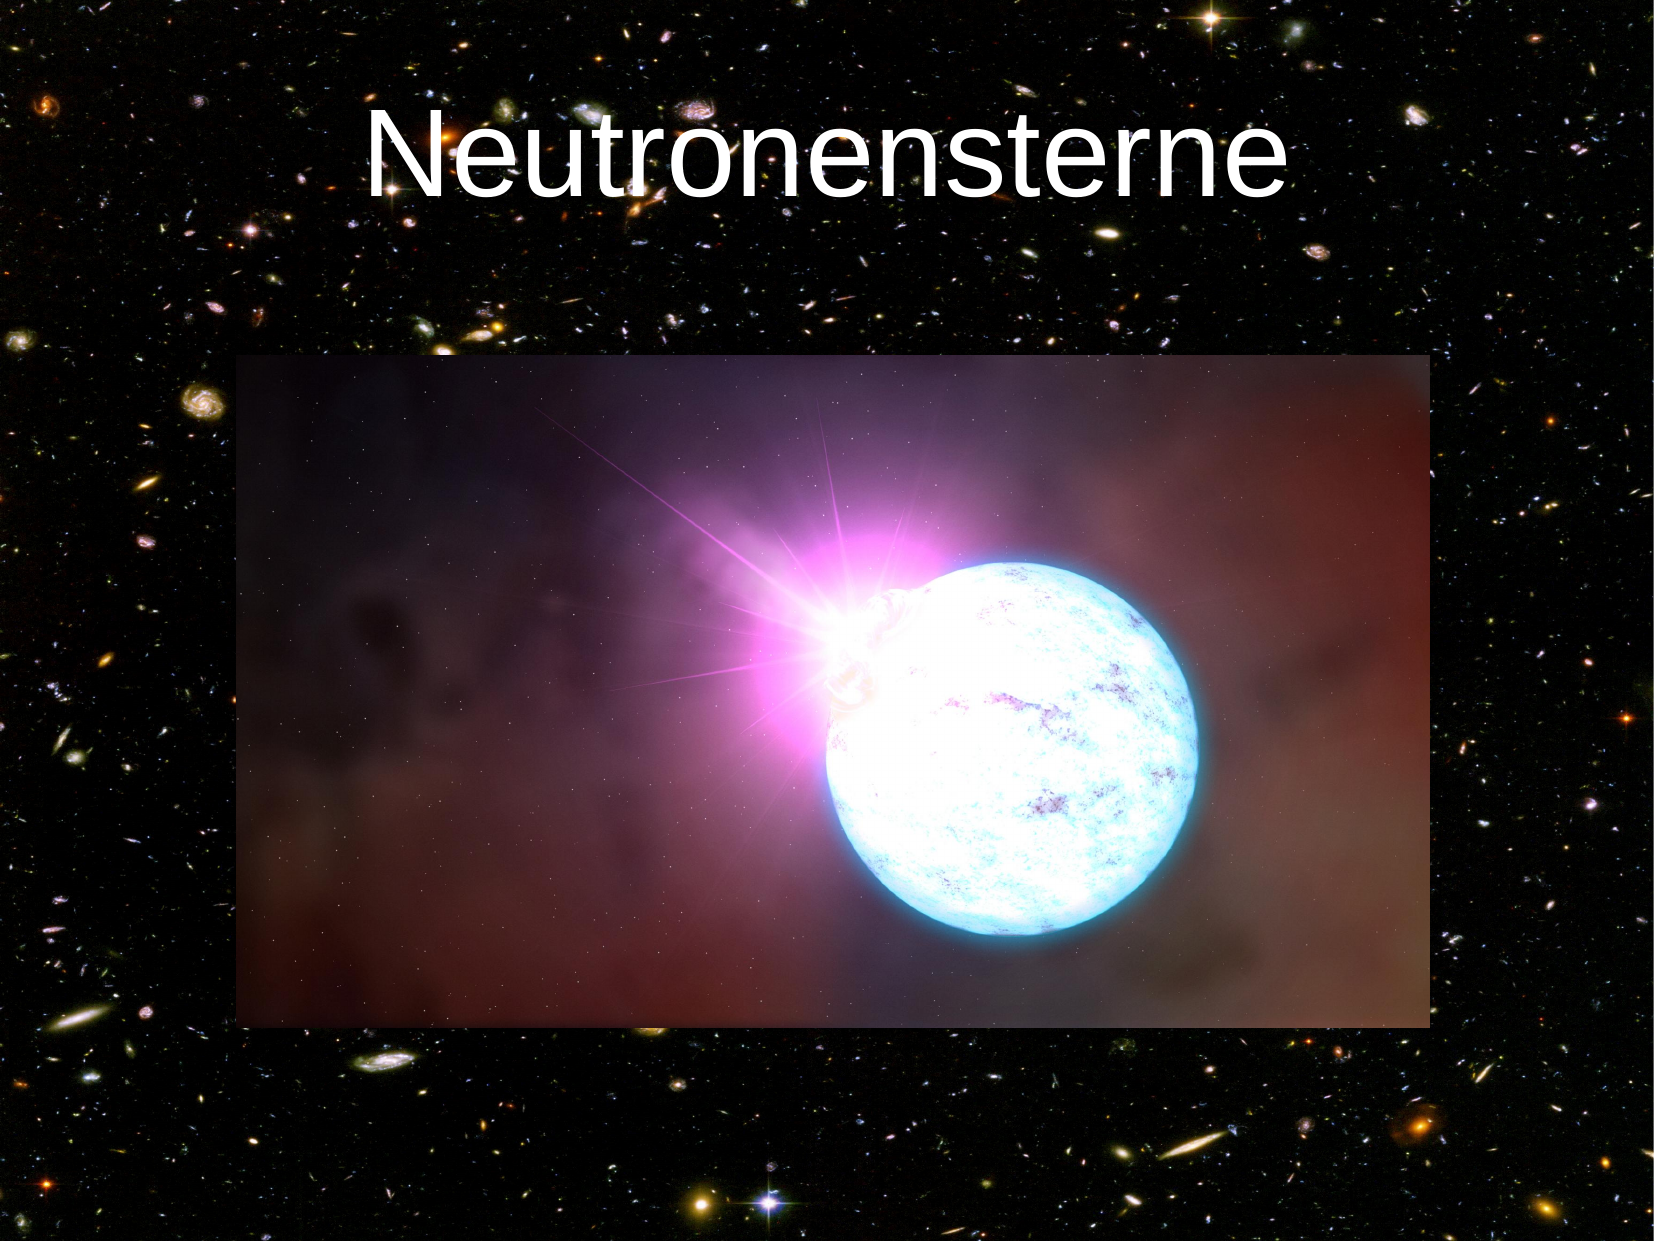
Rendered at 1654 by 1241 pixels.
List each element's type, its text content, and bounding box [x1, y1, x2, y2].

title Neutronensterne [82, 49, 1571, 257]
picture [0, 0, 1654, 1241]
